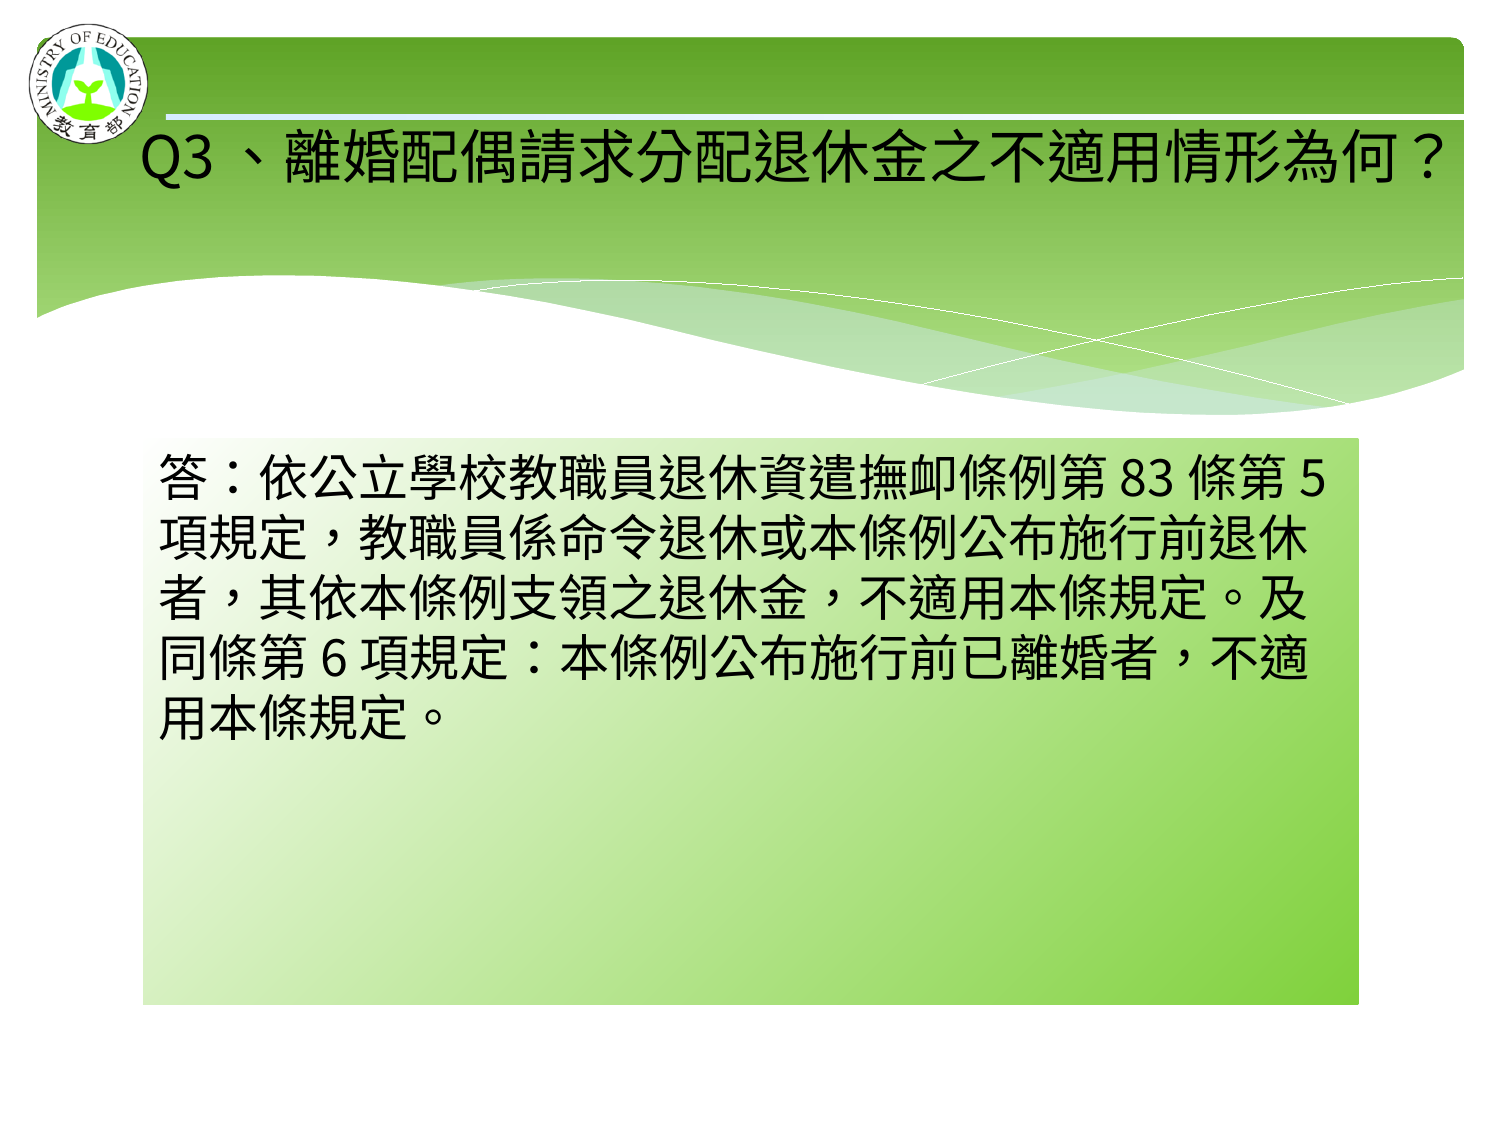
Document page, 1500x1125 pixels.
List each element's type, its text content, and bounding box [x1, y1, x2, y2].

list 答：依公立學校教職員退休資遣撫卹條例第83條第5項規定，教職員係命令退休或本條例公布施行前退休者，其依本條例支領之退休金，不適用本條規定。及同條第6項規定：本條例公布施行前已離婚者，不適用本條規定。 [143, 438, 1359, 1005]
picture [27, 22, 149, 145]
title Q3、離婚配偶請求分配退休金之不適用情形為何？ [123, 78, 1474, 303]
